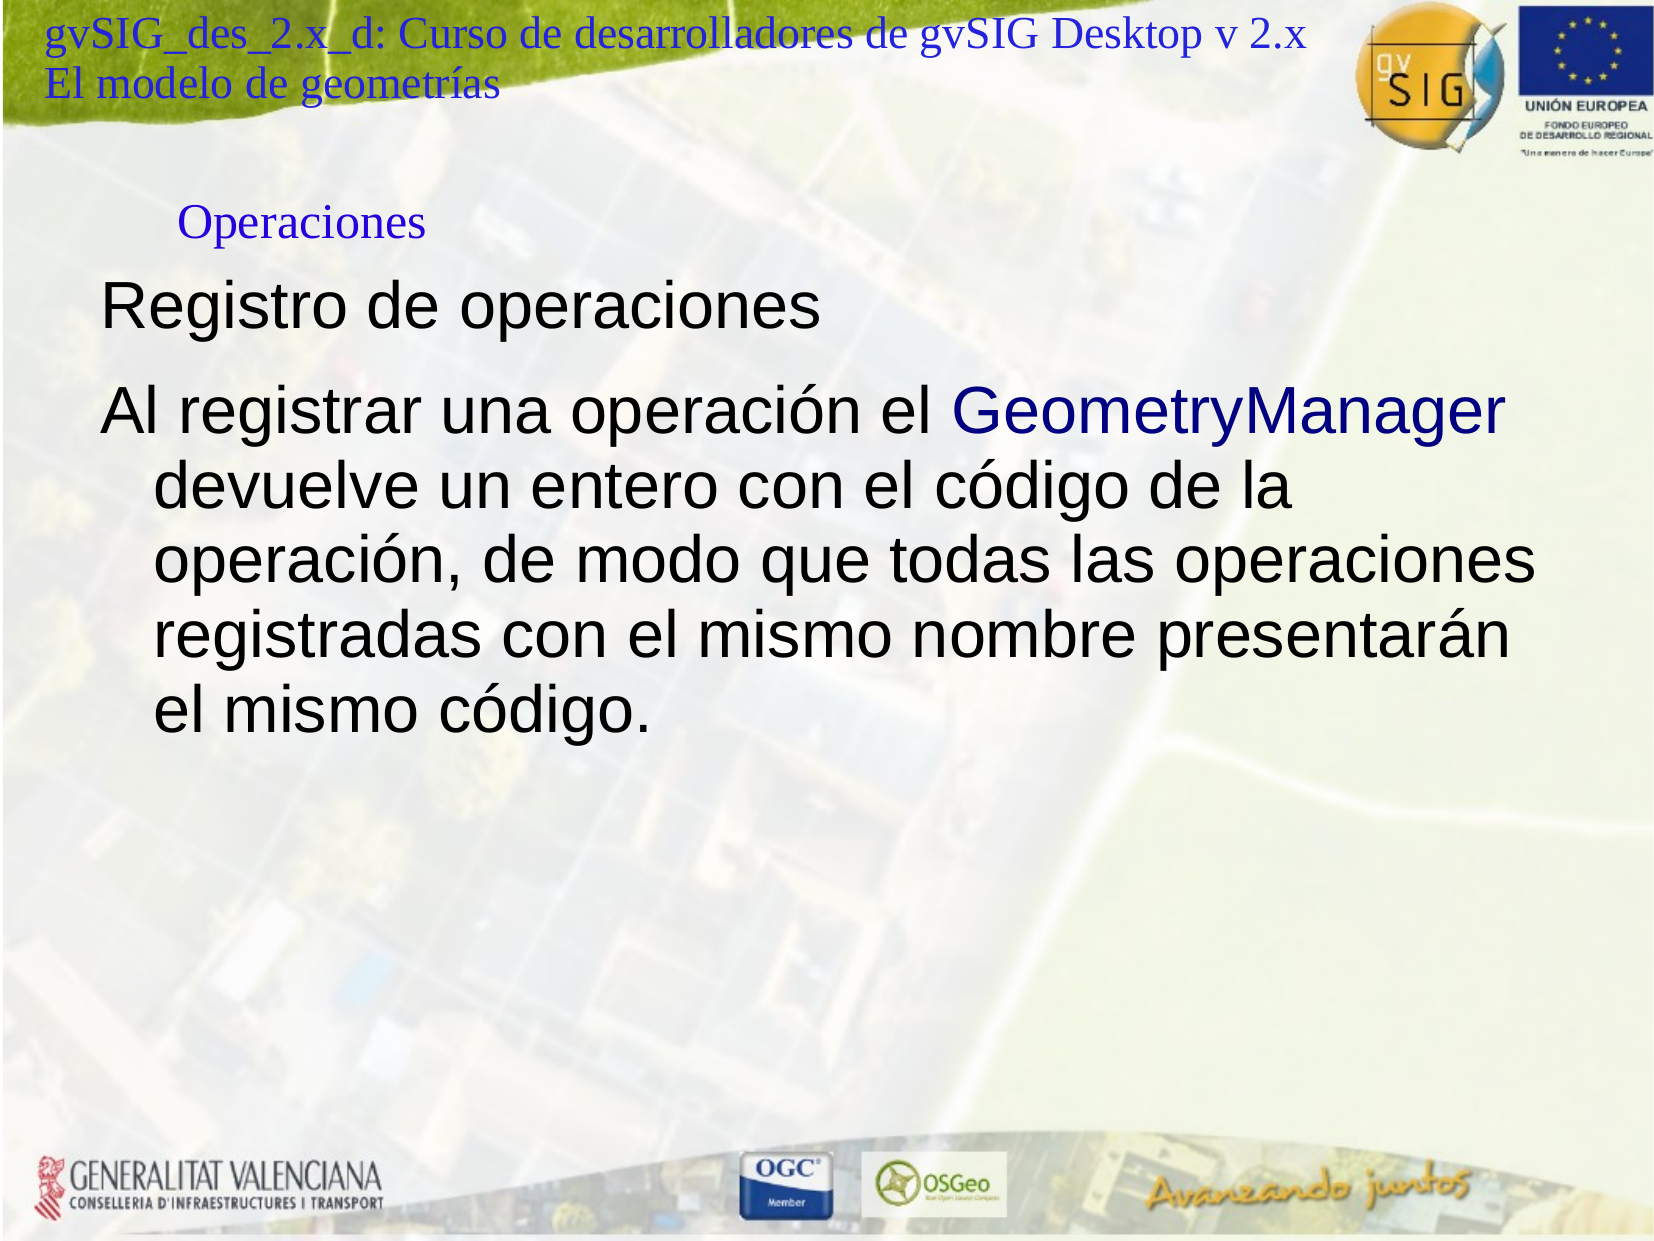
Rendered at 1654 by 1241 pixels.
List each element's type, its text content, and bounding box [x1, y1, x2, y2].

list Registro de operaciones Al registrar una operación el GeometryManager devuelve un entero con el código de la operación, de modo que todas las operaciones registradas con el mismo nombre presentarán el mismo código. [82, 268, 1571, 747]
title Operaciones [177, 95, 1329, 347]
picture [2, 0, 1654, 1241]
